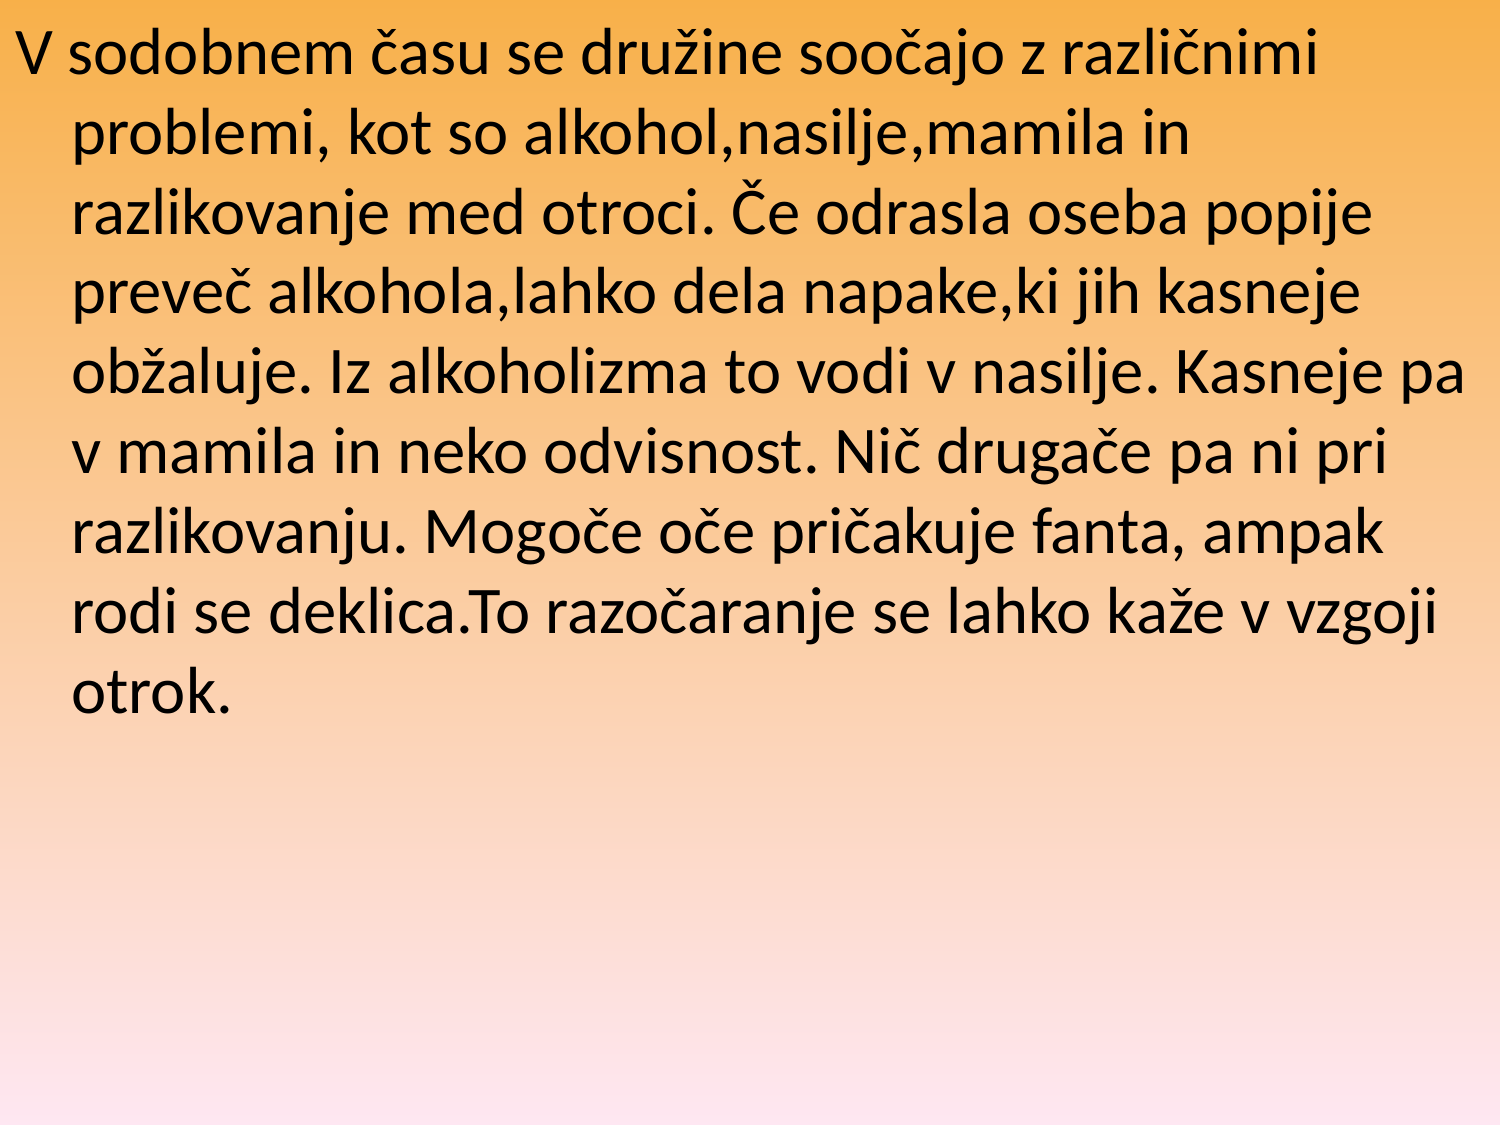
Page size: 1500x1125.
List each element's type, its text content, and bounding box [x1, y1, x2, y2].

list V sodobnem času se družine soočajo z različnimi problemi, kot so alkohol,nasilje,mamila in razlikovanje med otroci. Če odrasla oseba popije preveč alkohola,lahko dela napake,ki jih kasneje obžaluje. Iz alkoholizma to vodi v nasilje. Kasneje pa v mamila in neko odvisnost. Nič drugače pa ni pri razlikovanju. Mogoče oče pričakuje fanta, ampak rodi se deklica.To razočaranje se lahko kaže v vzgoji otrok. [0, 0, 1500, 1125]
